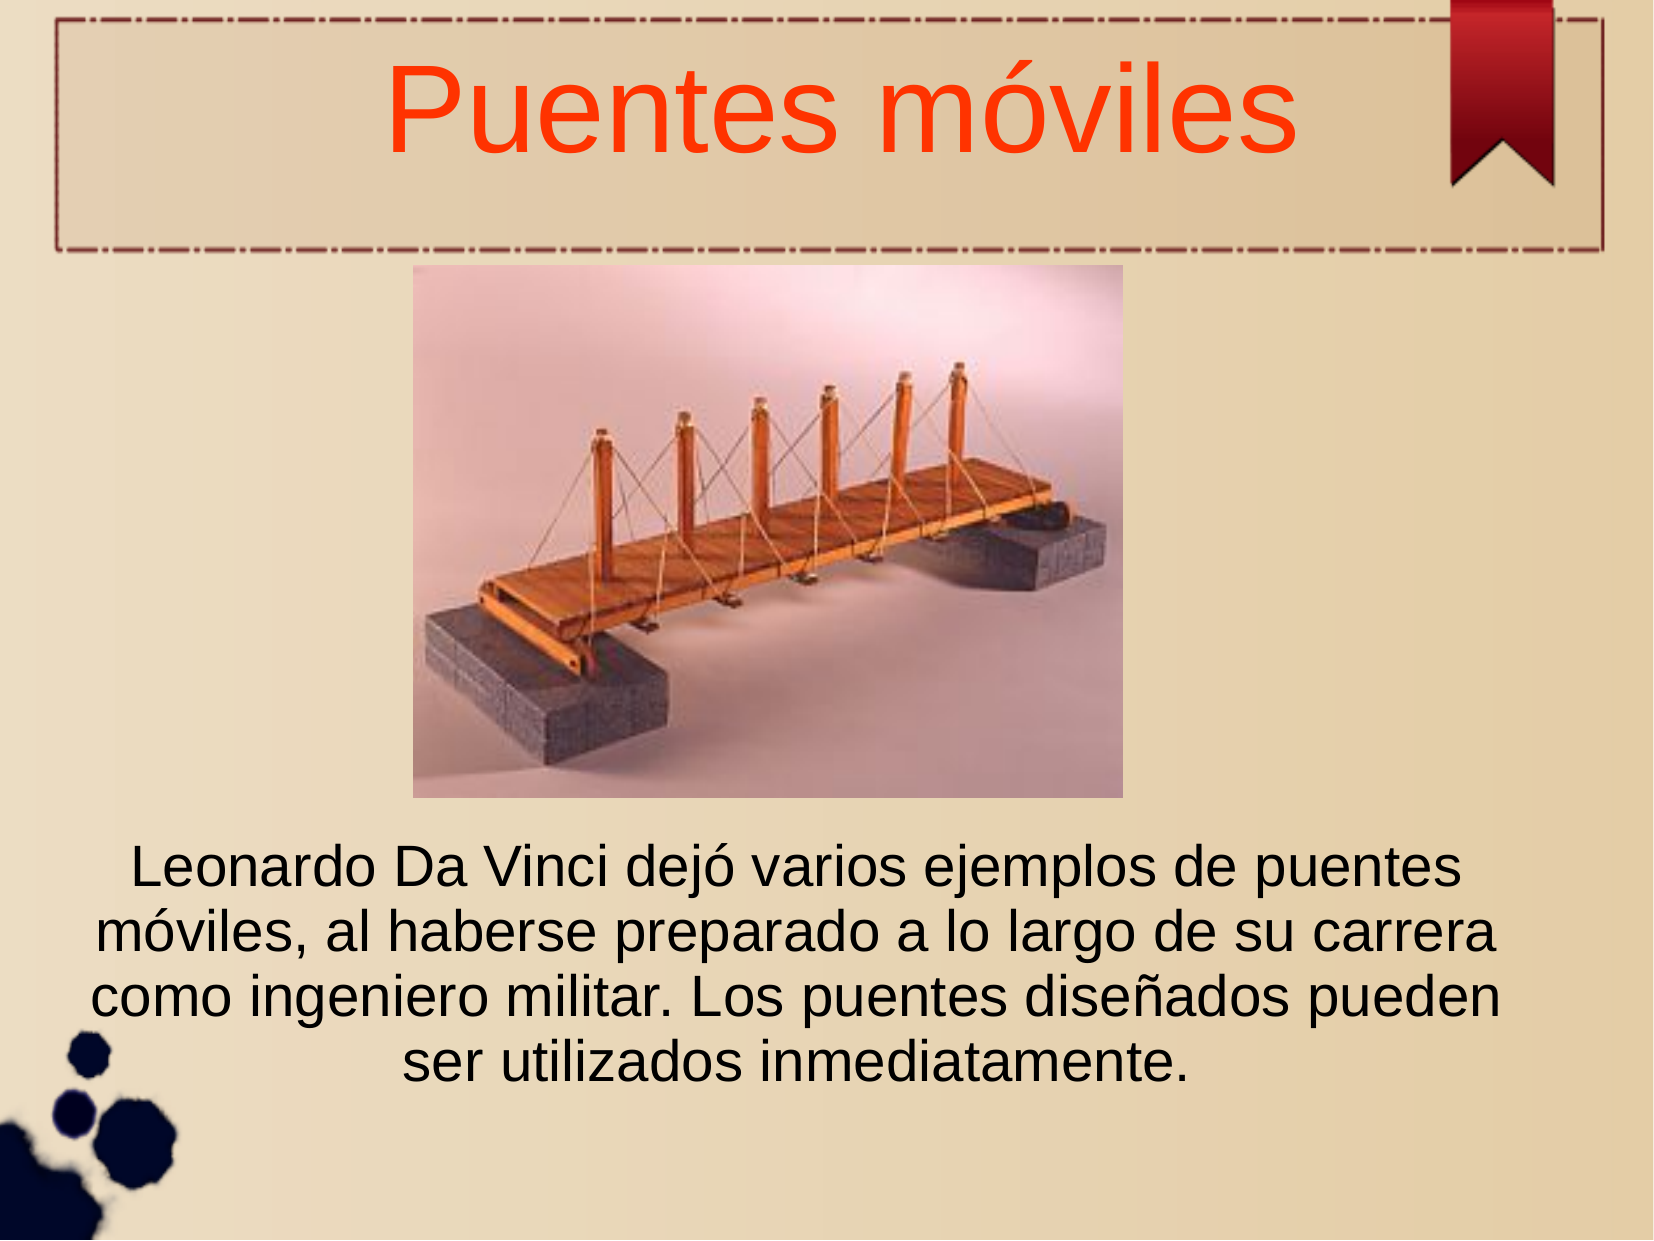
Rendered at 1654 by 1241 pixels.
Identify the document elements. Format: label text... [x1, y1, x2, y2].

text_box Puentes móviles [354, 31, 1329, 325]
picture [413, 265, 1123, 798]
text_box Leonardo Da Vinci dejó varios ejemplos de puentes móviles, al haberse preparado a lo largo de su carrera como ingeniero militar. Los puentes diseñados pueden ser utilizados inmediatamente. [59, 826, 1536, 1102]
